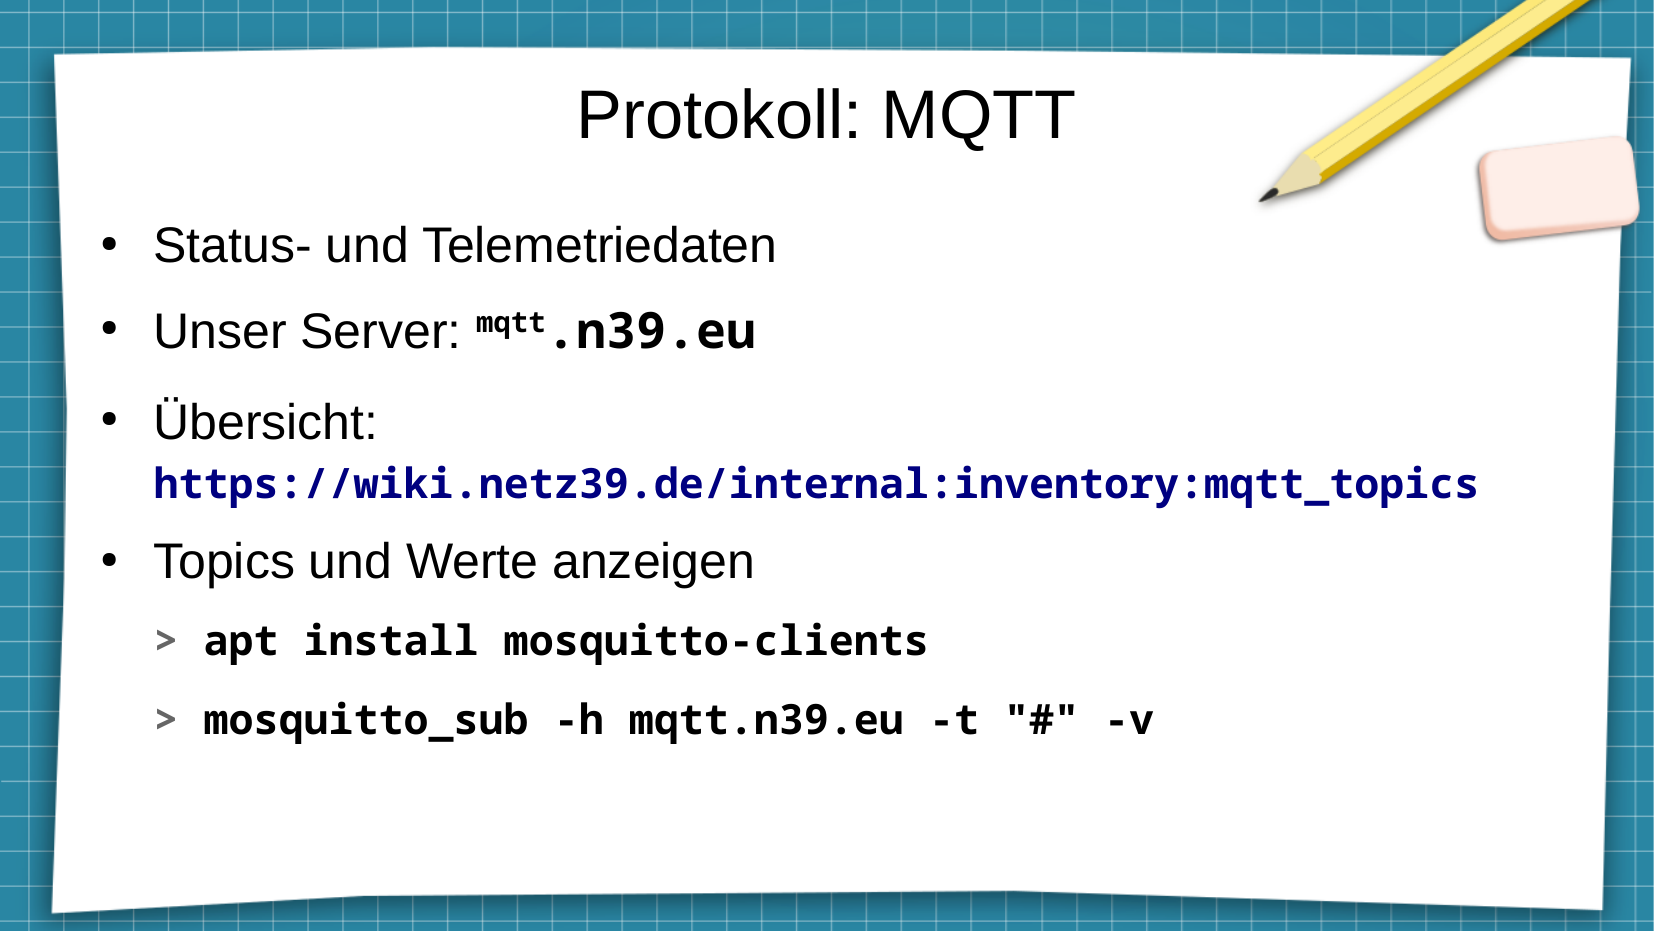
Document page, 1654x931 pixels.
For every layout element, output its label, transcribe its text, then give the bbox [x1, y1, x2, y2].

title Protokoll: MQTT [82, 37, 1571, 193]
picture [0, 0, 1654, 931]
list Status- und Telemetriedaten Unser Server: mqtt.n39.eu Übersicht: https://wiki.netz39.de/internal:inventory:mqtt_topics Topics und Werte anzeigen > apt install mosquitto-clients > mosquitto_sub -h mqtt.n39.eu -t "#" -v [82, 217, 1571, 758]
